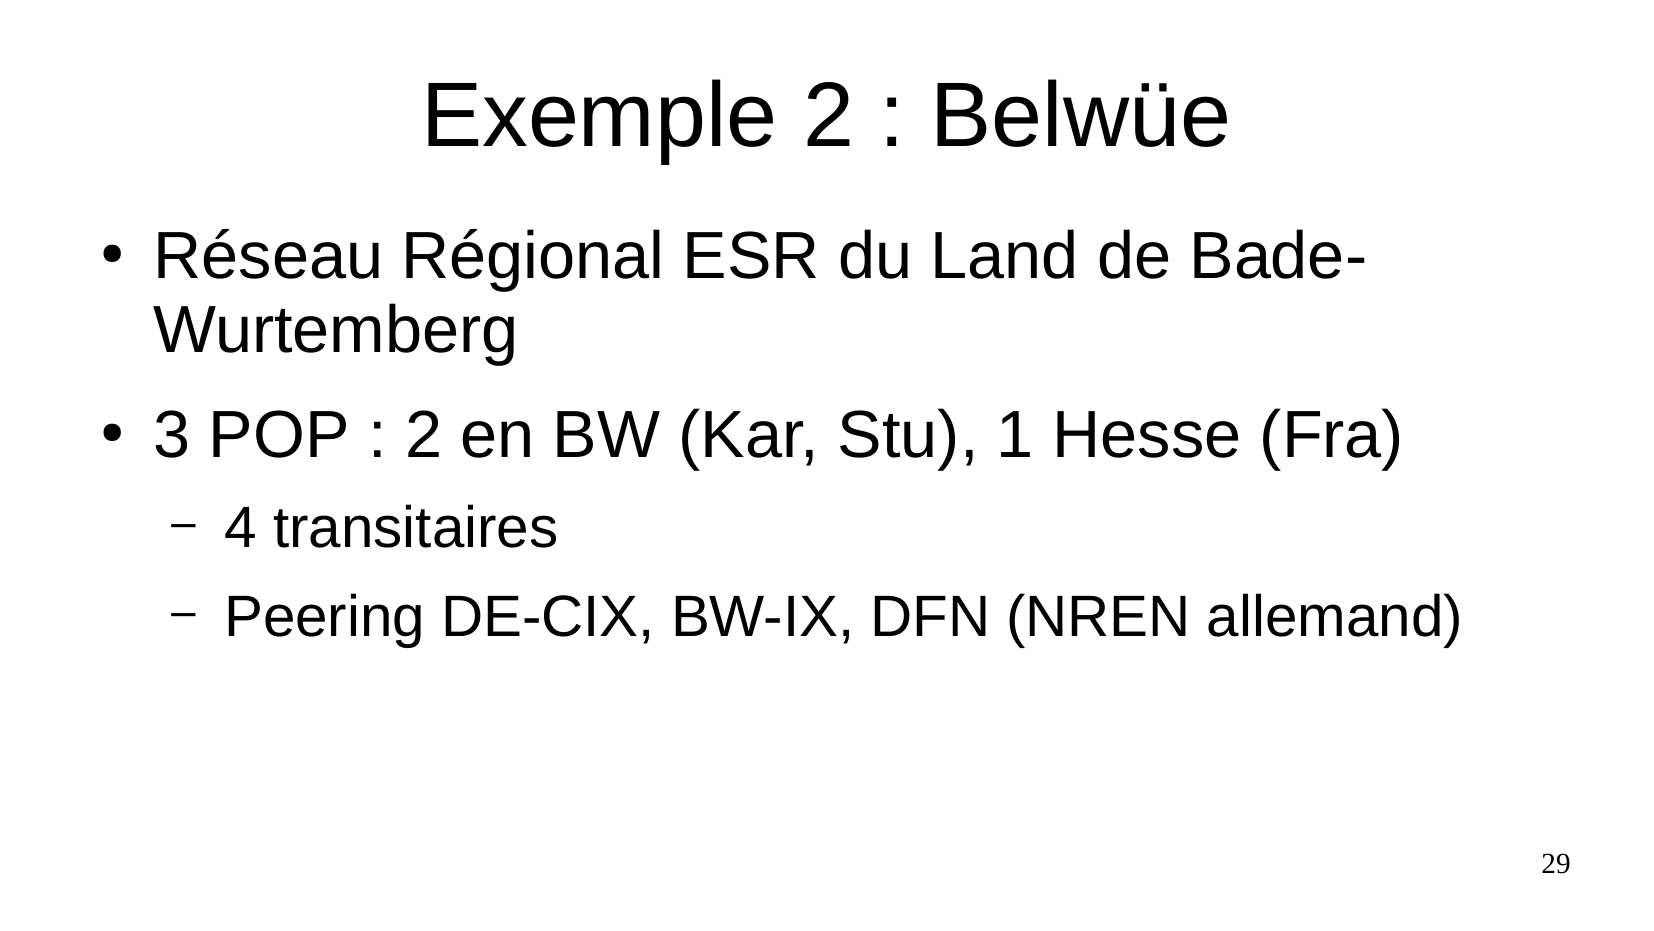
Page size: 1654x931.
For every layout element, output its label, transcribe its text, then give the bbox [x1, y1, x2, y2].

list Réseau Régional ESR du Land de Bade-Wurtemberg 3 POP : 2 en BW (Kar, Stu), 1 Hesse (Fra) 4 transitaires Peering DE-CIX, BW-IX, DFN (NREN allemand) [82, 217, 1571, 758]
title Exemple 2 : Belwüe [82, 37, 1571, 193]
